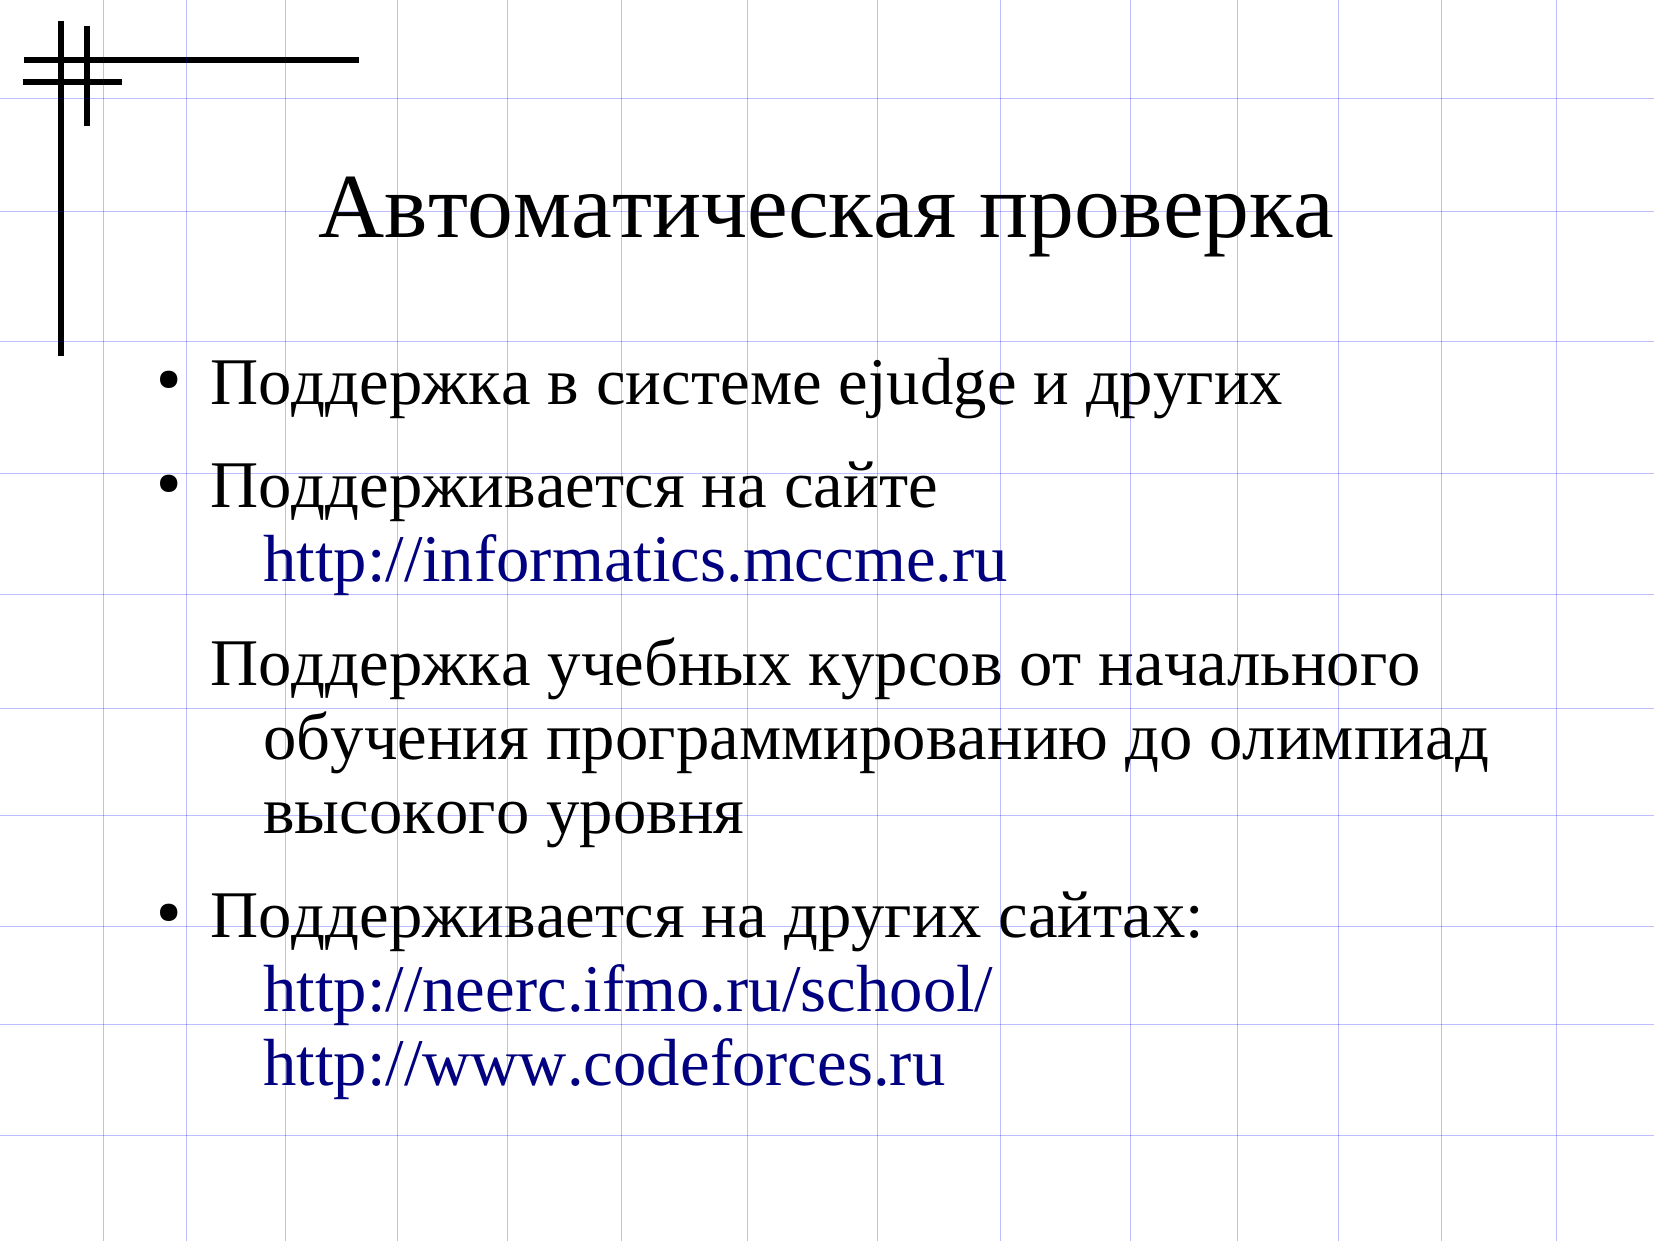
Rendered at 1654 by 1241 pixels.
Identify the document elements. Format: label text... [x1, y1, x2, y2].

list Поддержка в системе ejudge и других Поддерживается на сайте http://informatics.mccme.ru Поддержка учебных курсов от начального обучения программированию до олимпиад высокого уровня Поддерживается на других сайтах:http://neerc.ifmo.ru/school/ http://www.codeforces.ru [121, 344, 1534, 1204]
title Автоматическая проверка [121, 110, 1534, 303]
